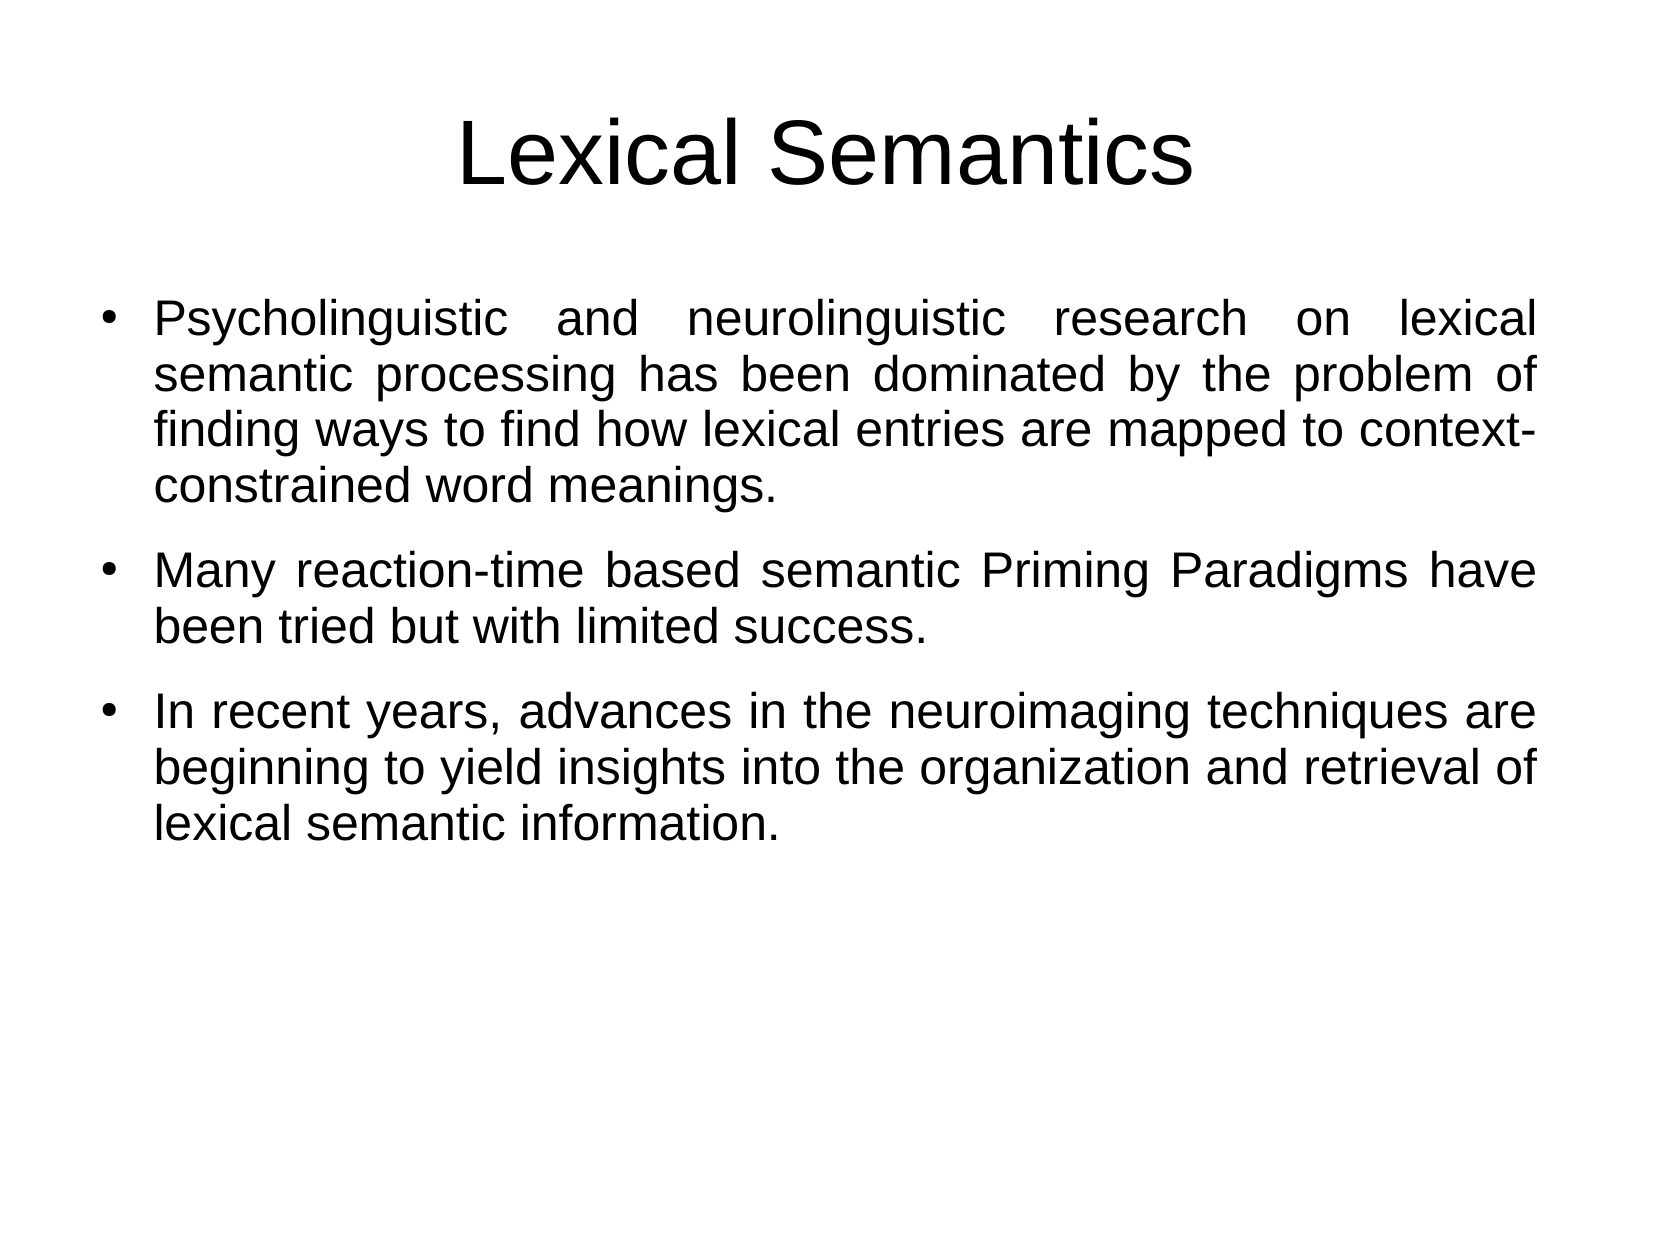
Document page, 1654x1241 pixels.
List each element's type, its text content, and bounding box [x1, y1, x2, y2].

title Lexical Semantics [82, 49, 1571, 257]
list Psycholinguistic and neurolinguistic research on lexical semantic processing has been dominated by the problem of finding ways to find how lexical entries are mapped to context-constrained word meanings. Many reaction-time based semantic Priming Paradigms have been tried but with limited success. In recent years, advances in the neuroimaging techniques are beginning to yield insights into the organization and retrieval of lexical semantic information. [82, 290, 1538, 1010]
